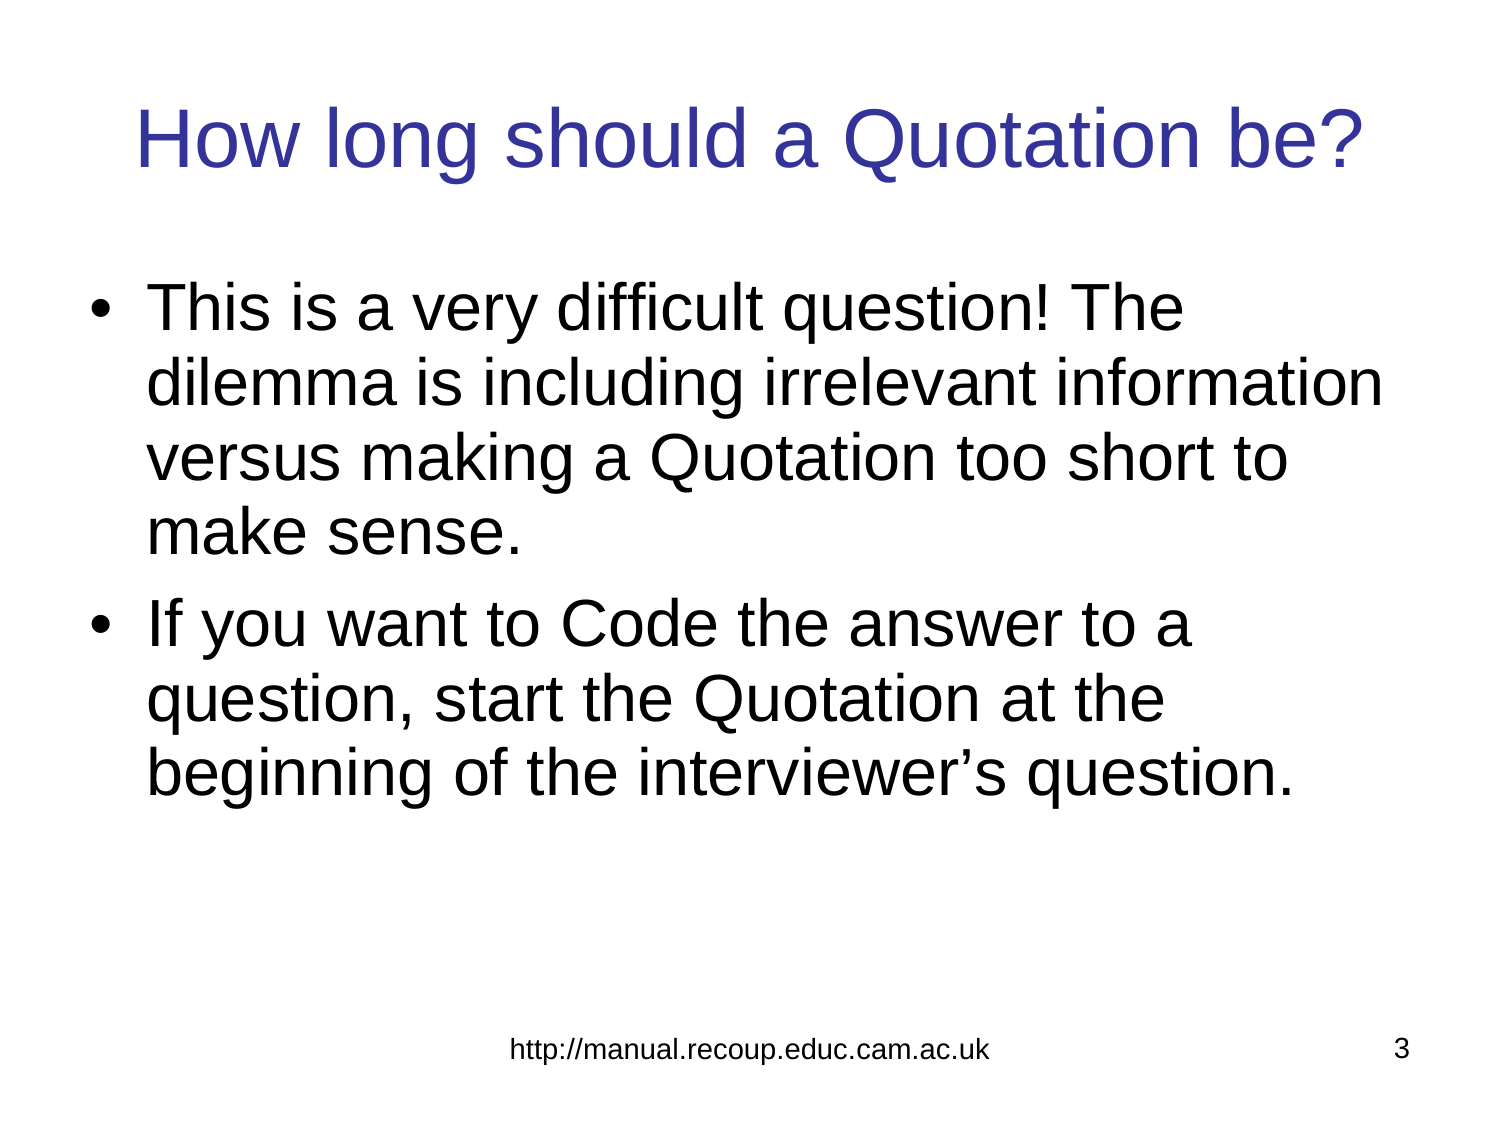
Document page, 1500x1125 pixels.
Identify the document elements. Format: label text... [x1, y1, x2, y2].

title How long should a Quotation be? [75, 45, 1426, 233]
list This is a very difficult question! The dilemma is including irrelevant information versus making a Quotation too short to make sense. If you want to Code the answer to a question, start the Quotation at the beginning of the interviewer’s question. [75, 262, 1426, 1006]
